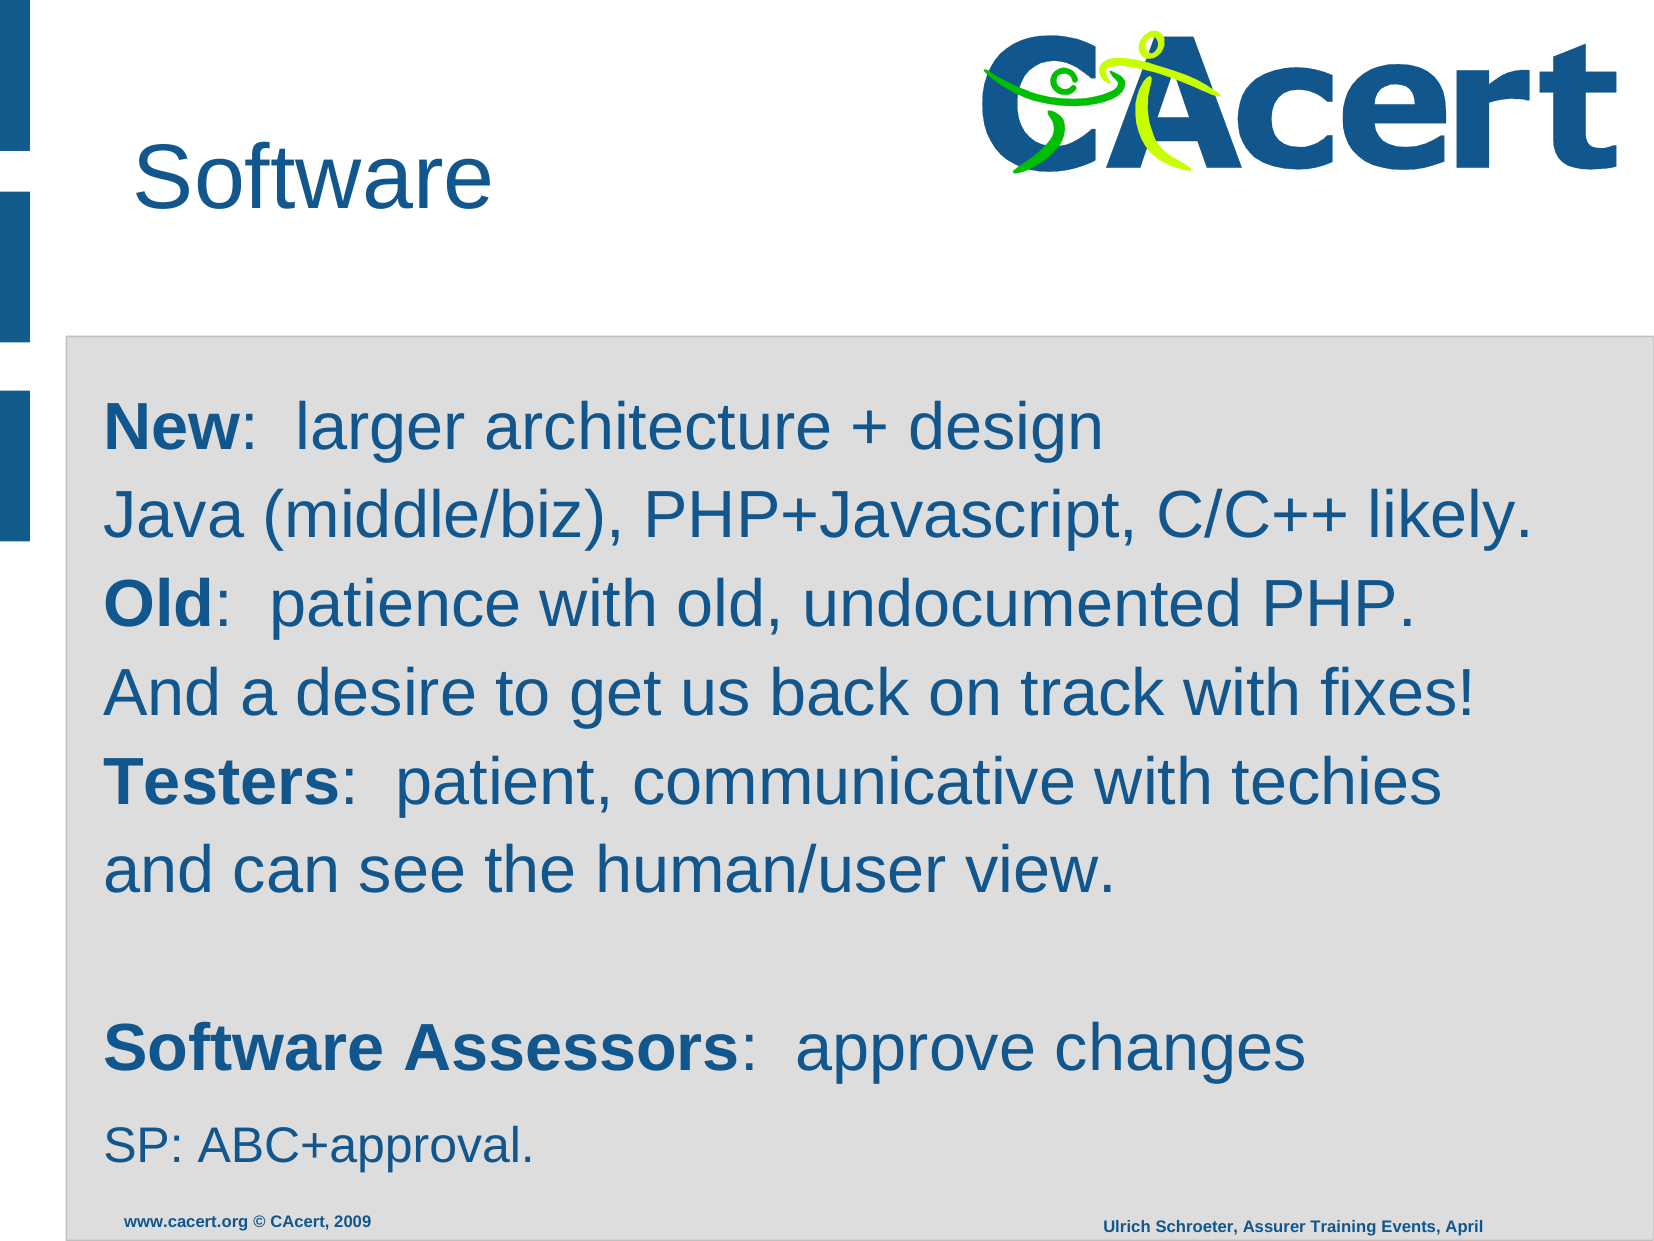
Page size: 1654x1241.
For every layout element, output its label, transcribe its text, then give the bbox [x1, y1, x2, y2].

text_box Software [118, 118, 510, 239]
text_box New: larger architecture + design Java (middle/biz), PHP+Javascript, C/C++ likely. Old: patience with old, undocumented PHP. And a desire to get us back on track with fixes! Testers: patient, communicative with techies and can see the human/user view. Software Assessors: approve changes SP: ABC+approval. [88, 367, 1567, 1181]
